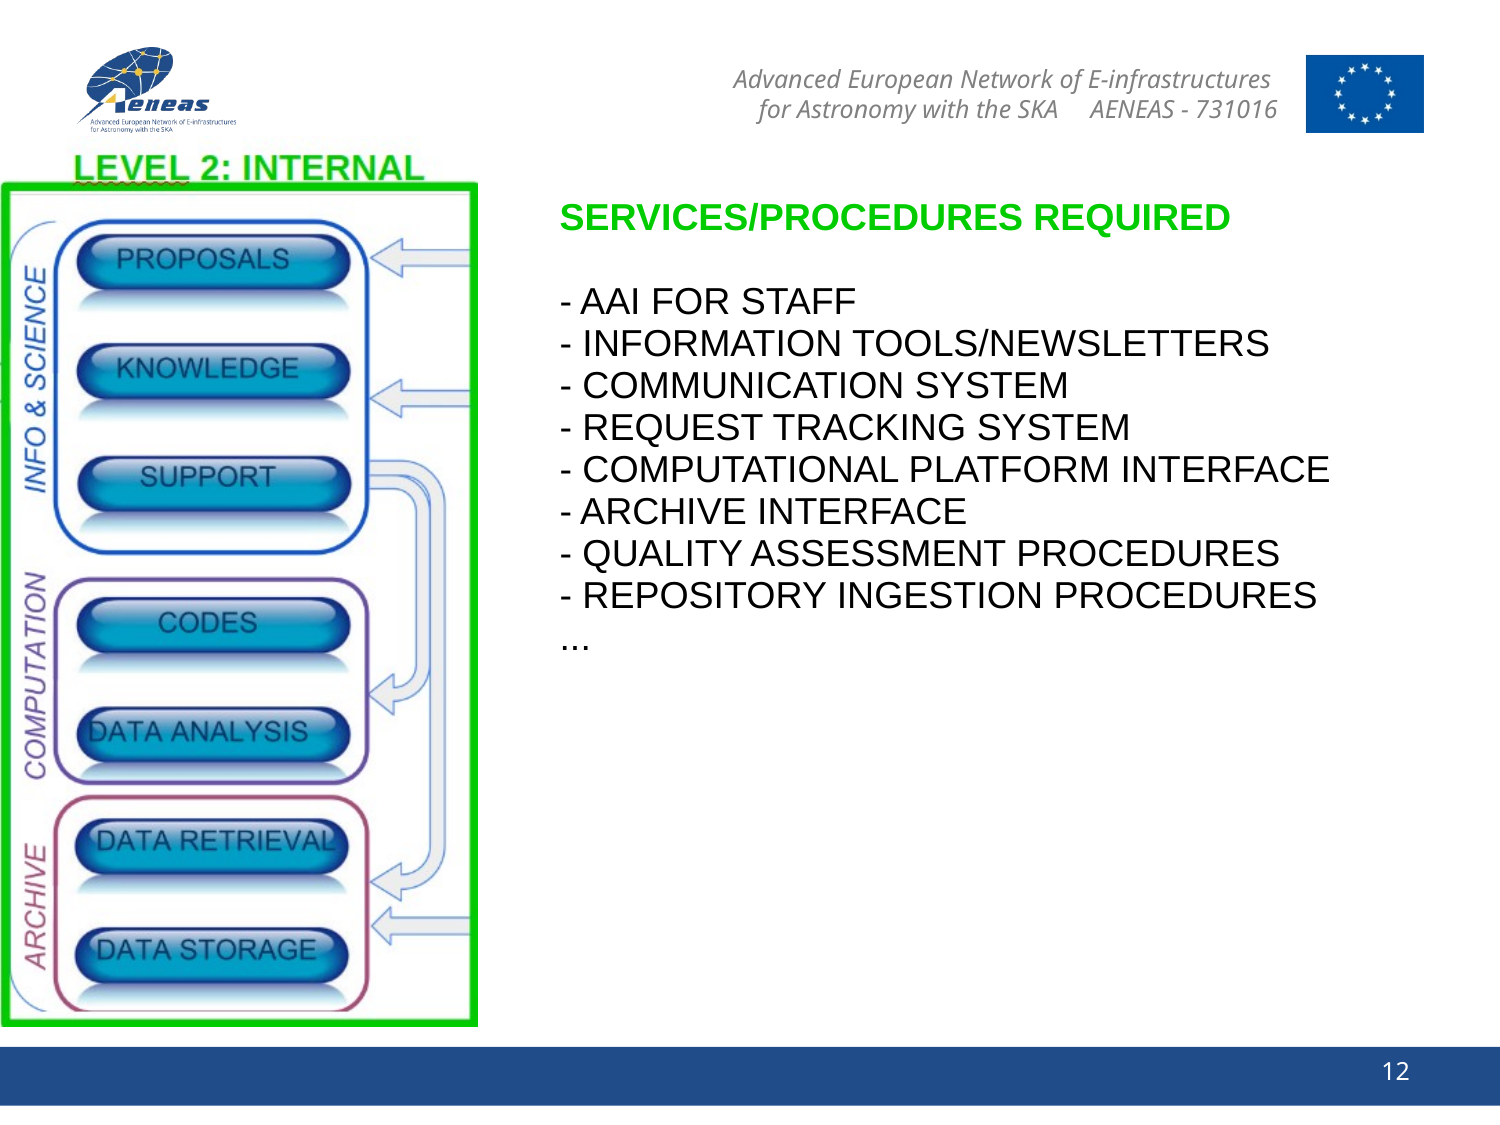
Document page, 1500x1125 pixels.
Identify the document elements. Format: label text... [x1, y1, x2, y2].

picture [0, 136, 478, 1027]
picture [76, 47, 236, 133]
picture [1307, 56, 1424, 133]
text_box [478, 354, 1244, 748]
text_box SERVICES/PROCEDURES REQUIRED - AAI FOR STAFF - INFORMATION TOOLS/NEWSLETTERS - COMMUNICATION SYSTEM - REQUEST TRACKING SYSTEM - COMPUTATIONAL PLATFORM INTERFACE - ARCHIVE INTERFACE - QUALITY ASSESSMENT PROCEDURES - REPOSITORY INGESTION PROCEDURES ... [544, 189, 1347, 666]
